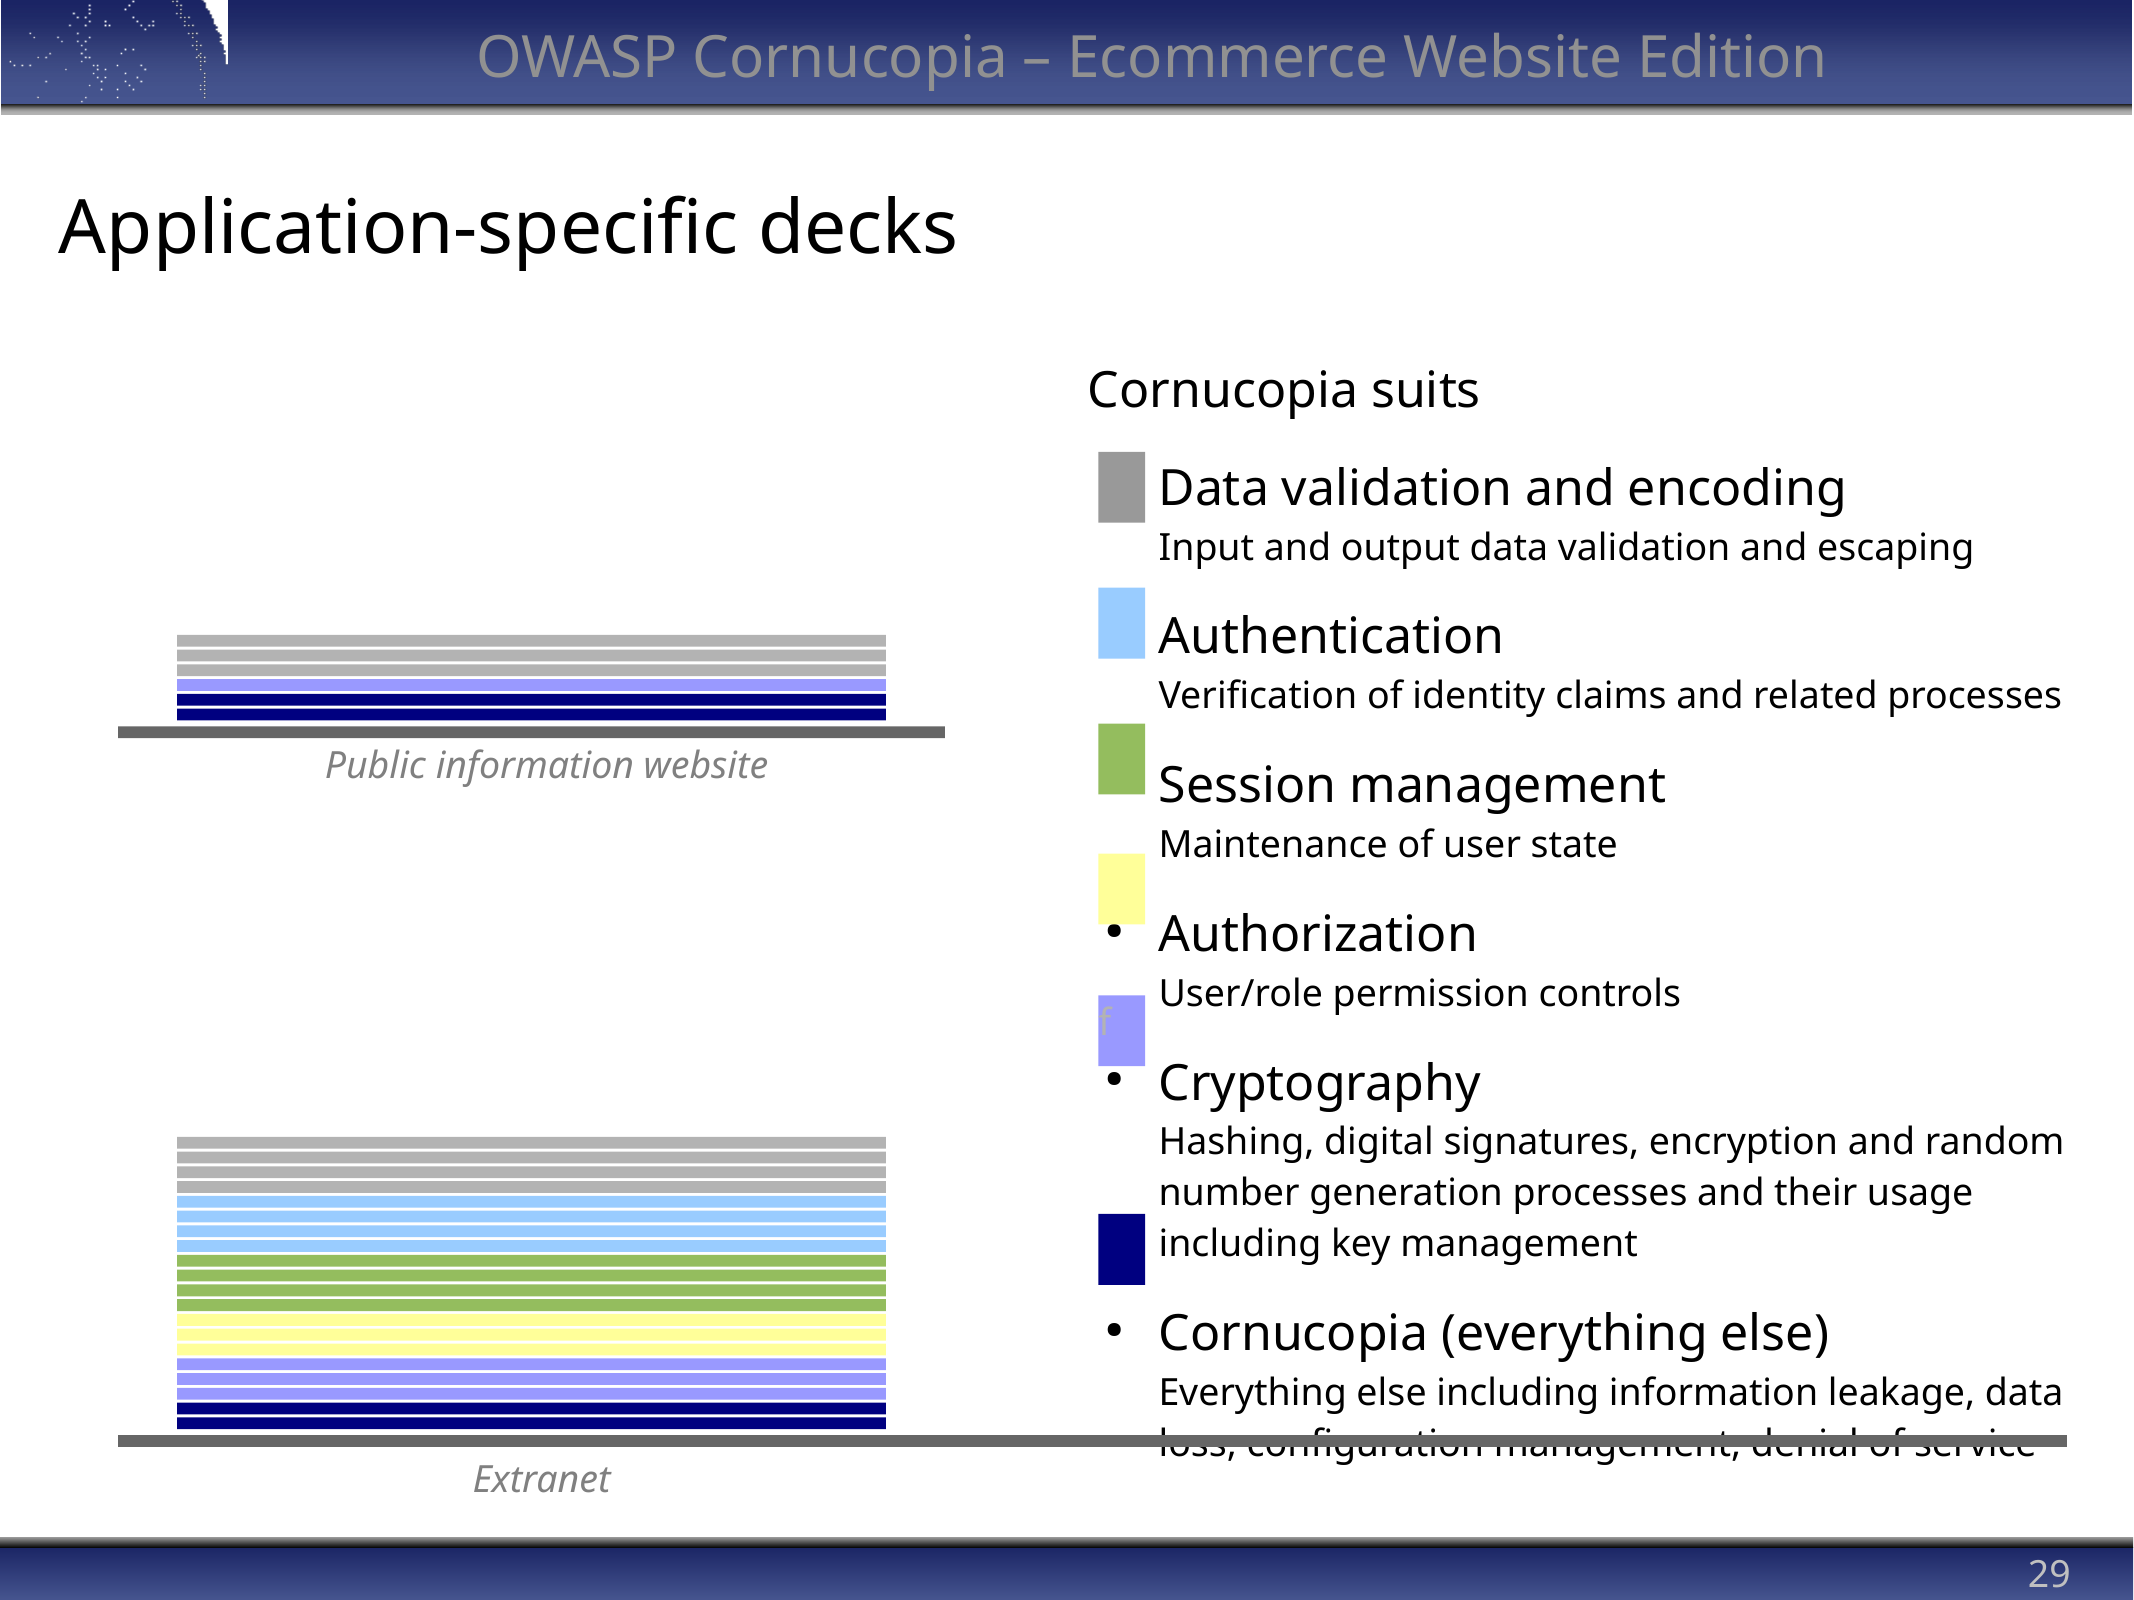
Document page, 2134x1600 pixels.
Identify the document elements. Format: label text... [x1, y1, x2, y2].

list Public information website [324, 739, 798, 798]
list [1098, 587, 1146, 659]
list [177, 1284, 886, 1297]
list [177, 1313, 886, 1326]
list [177, 1269, 886, 1282]
list [177, 1343, 886, 1356]
list f [1098, 995, 1146, 1067]
list [177, 1151, 886, 1164]
list [177, 693, 886, 706]
list [177, 1181, 886, 1193]
list [177, 634, 886, 647]
list [177, 1166, 886, 1179]
list [177, 1225, 886, 1238]
list [177, 1136, 886, 1149]
list [177, 1299, 886, 1312]
list [118, 1435, 2067, 1447]
list [118, 726, 945, 739]
list Extranet [472, 1452, 709, 1506]
list [1098, 451, 1146, 523]
list [177, 708, 886, 721]
list [1098, 853, 1146, 925]
list [177, 1254, 886, 1267]
list [177, 649, 886, 662]
list [177, 679, 886, 691]
list [177, 1402, 886, 1415]
list [177, 664, 886, 677]
list [177, 1240, 886, 1252]
list [1098, 1213, 1146, 1285]
list [177, 1417, 886, 1430]
title Application-specific decks [58, 124, 2126, 325]
list [177, 1387, 886, 1400]
list [177, 1328, 886, 1341]
list [177, 1373, 886, 1385]
list [177, 1358, 886, 1371]
list [177, 1195, 886, 1208]
list [177, 1210, 886, 1223]
list Cornucopia suits Data validation and encoding Input and output data validation and escaping Authentication Verification of identity claims and related processes Session management Maintenance of user state Authorization User/role permission controls Cryptography Hashing, digital signatures, encryption and random number generation processes and their usage including key management Cornucopia (everything else) Everything else including information leakage, data loss, configuration management, denial of service [1087, 354, 2068, 1536]
list [1098, 723, 1146, 795]
